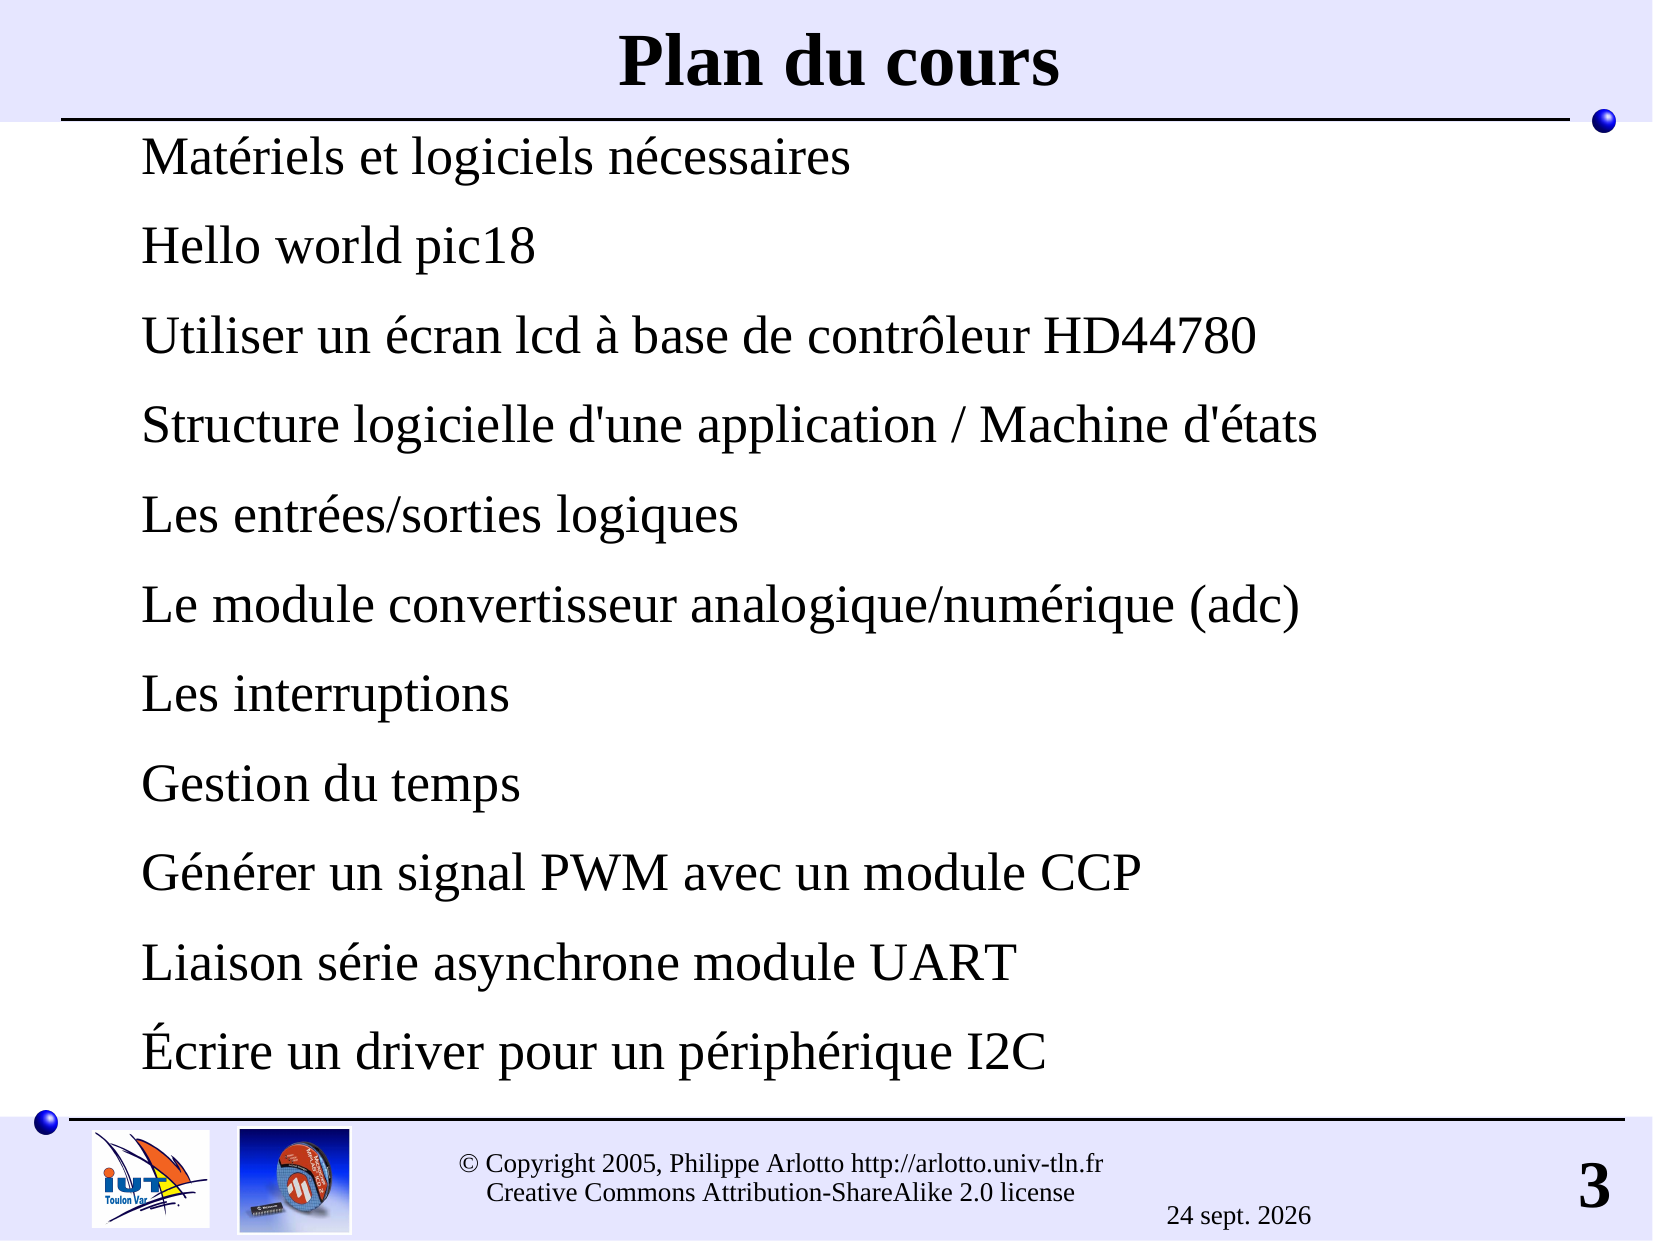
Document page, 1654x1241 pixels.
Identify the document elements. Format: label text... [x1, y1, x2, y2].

picture [237, 1126, 352, 1235]
list Matériels et logiciels nécessaires Hello world pic18 Utiliser un écran lcd à base de contrôleur HD44780 Structure logicielle d'une application / Machine d'états Les entrées/sorties logiques Le module convertisseur analogique/numérique (adc) Les interruptions Gestion du temps Générer un signal PWM avec un module CCP Liaison série asynchrone module UART Écrire un driver pour un périphérique I2C [123, 126, 1536, 1093]
title Plan du cours [95, 14, 1585, 107]
